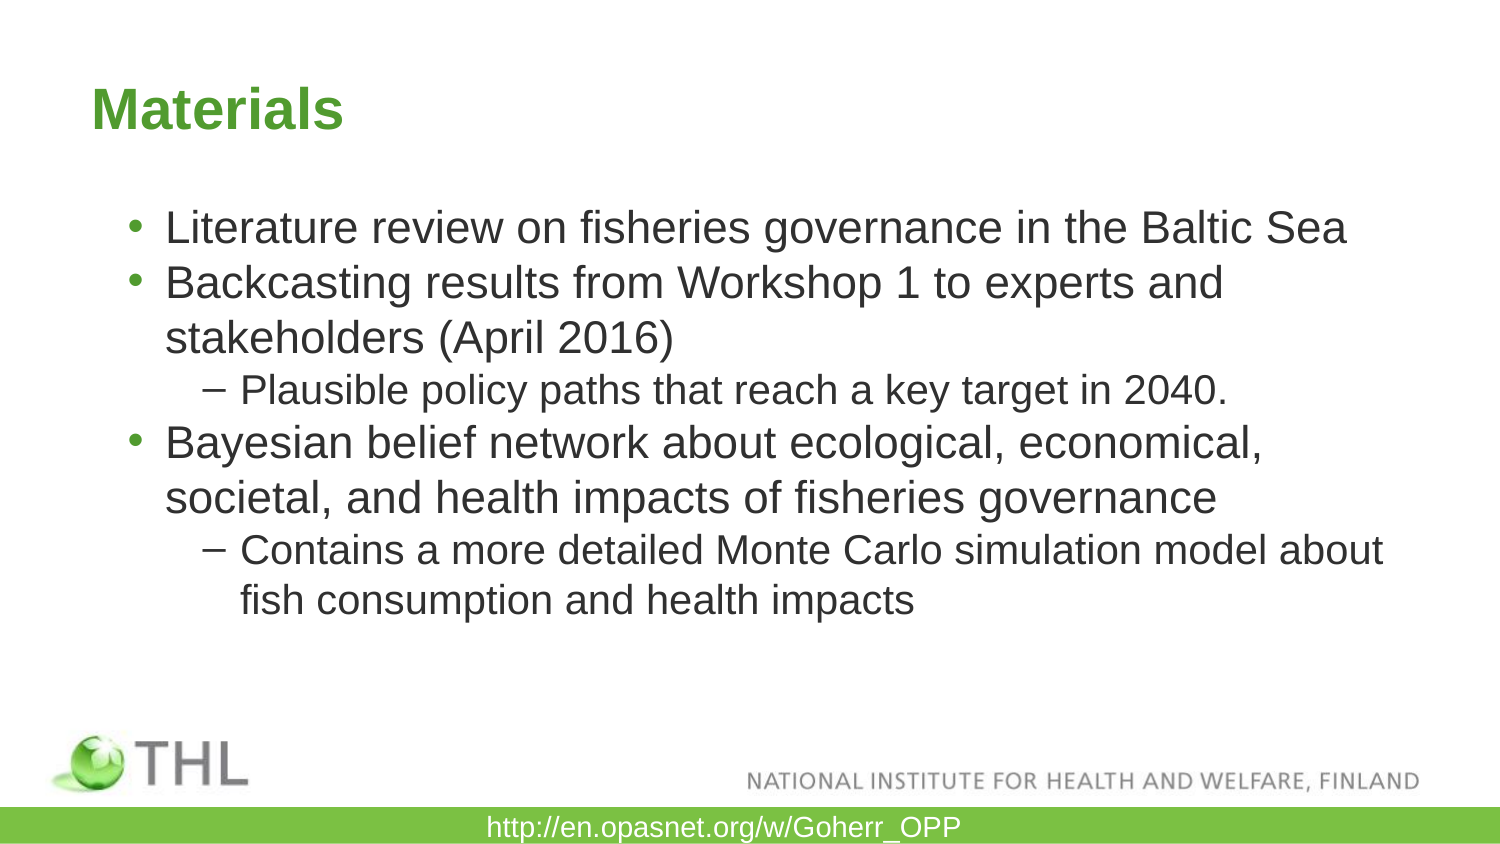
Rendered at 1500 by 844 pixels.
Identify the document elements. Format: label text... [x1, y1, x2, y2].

picture [715, 763, 1465, 801]
picture [24, 719, 275, 803]
list Literature review on fisheries governance in the Baltic Sea Backcasting results from Workshop 1 to experts and stakeholders (April 2016) Plausible policy paths that reach a key target in 2040. Bayesian belief network about ecological, economical, societal, and health impacts of fisheries governance Contains a more detailed Monte Carlo simulation model about fish consumption and health impacts [75, 182, 1424, 724]
title Materials [76, 32, 1424, 156]
